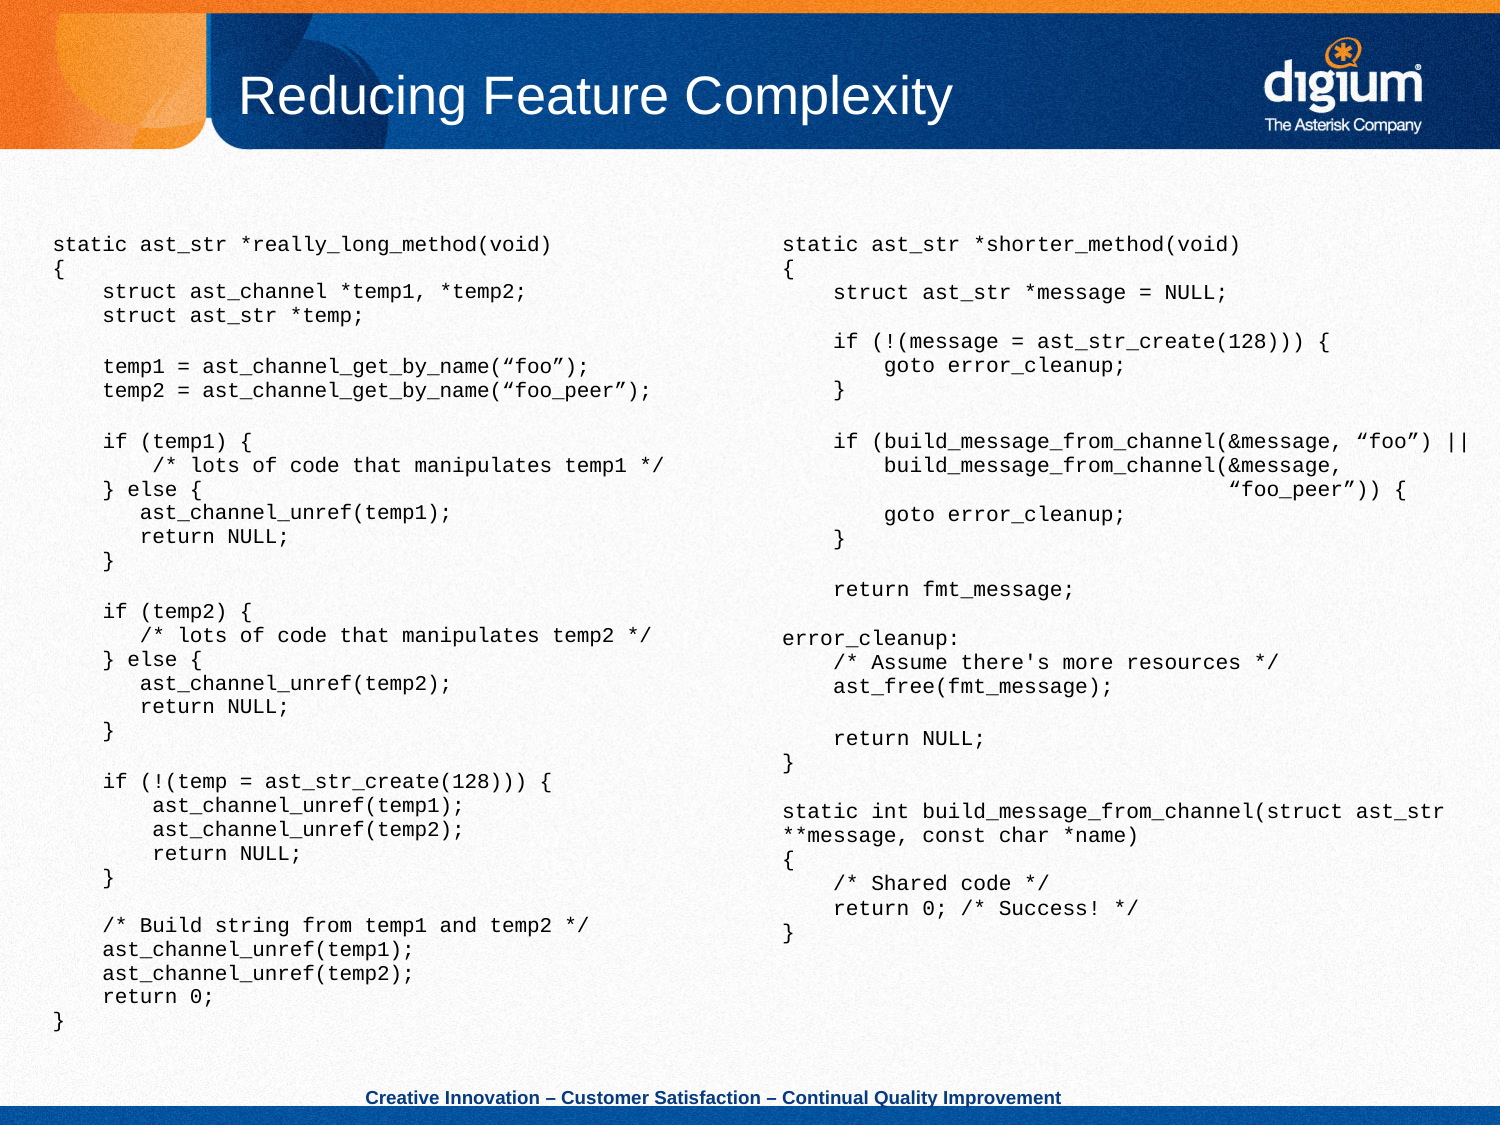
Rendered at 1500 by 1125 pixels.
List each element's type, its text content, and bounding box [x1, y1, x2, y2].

title Reducing Feature Complexity [238, 27, 1243, 127]
list static ast_str *really_long_method(void) { struct ast_channel *temp1, *temp2; struct ast_str *temp; temp1 = ast_channel_get_by_name(“foo”); temp2 = ast_channel_get_by_name(“foo_peer”); if (temp1) { /* lots of code that manipulates temp1 */ } else { ast_channel_unref(temp1); return NULL; } if (temp2) { /* lots of code that manipulates temp2 */ } else { ast_channel_unref(temp2); return NULL; } if (!(temp = ast_str_create(128))) { ast_channel_unref(temp1); ast_channel_unref(temp2); return NULL; } /* Build string from temp1 and temp2 */ ast_channel_unref(temp1); ast_channel_unref(temp2); return 0; } [37, 224, 741, 1051]
picture [0, 0, 1500, 1125]
list static ast_str *shorter_method(void) { struct ast_str *message = NULL; if (!(message = ast_str_create(128))) { goto error_cleanup; } if (build_message_from_channel(&message, “foo”) || build_message_from_channel(&message, “foo_peer”)) { goto error_cleanup; } return fmt_message; error_cleanup: /* Assume there's more resources */ ast_free(fmt_message); return NULL; } static int build_message_from_channel(struct ast_str **message, const char *name) { /* Shared code */ return 0; /* Success! */ } [767, 224, 1500, 1051]
